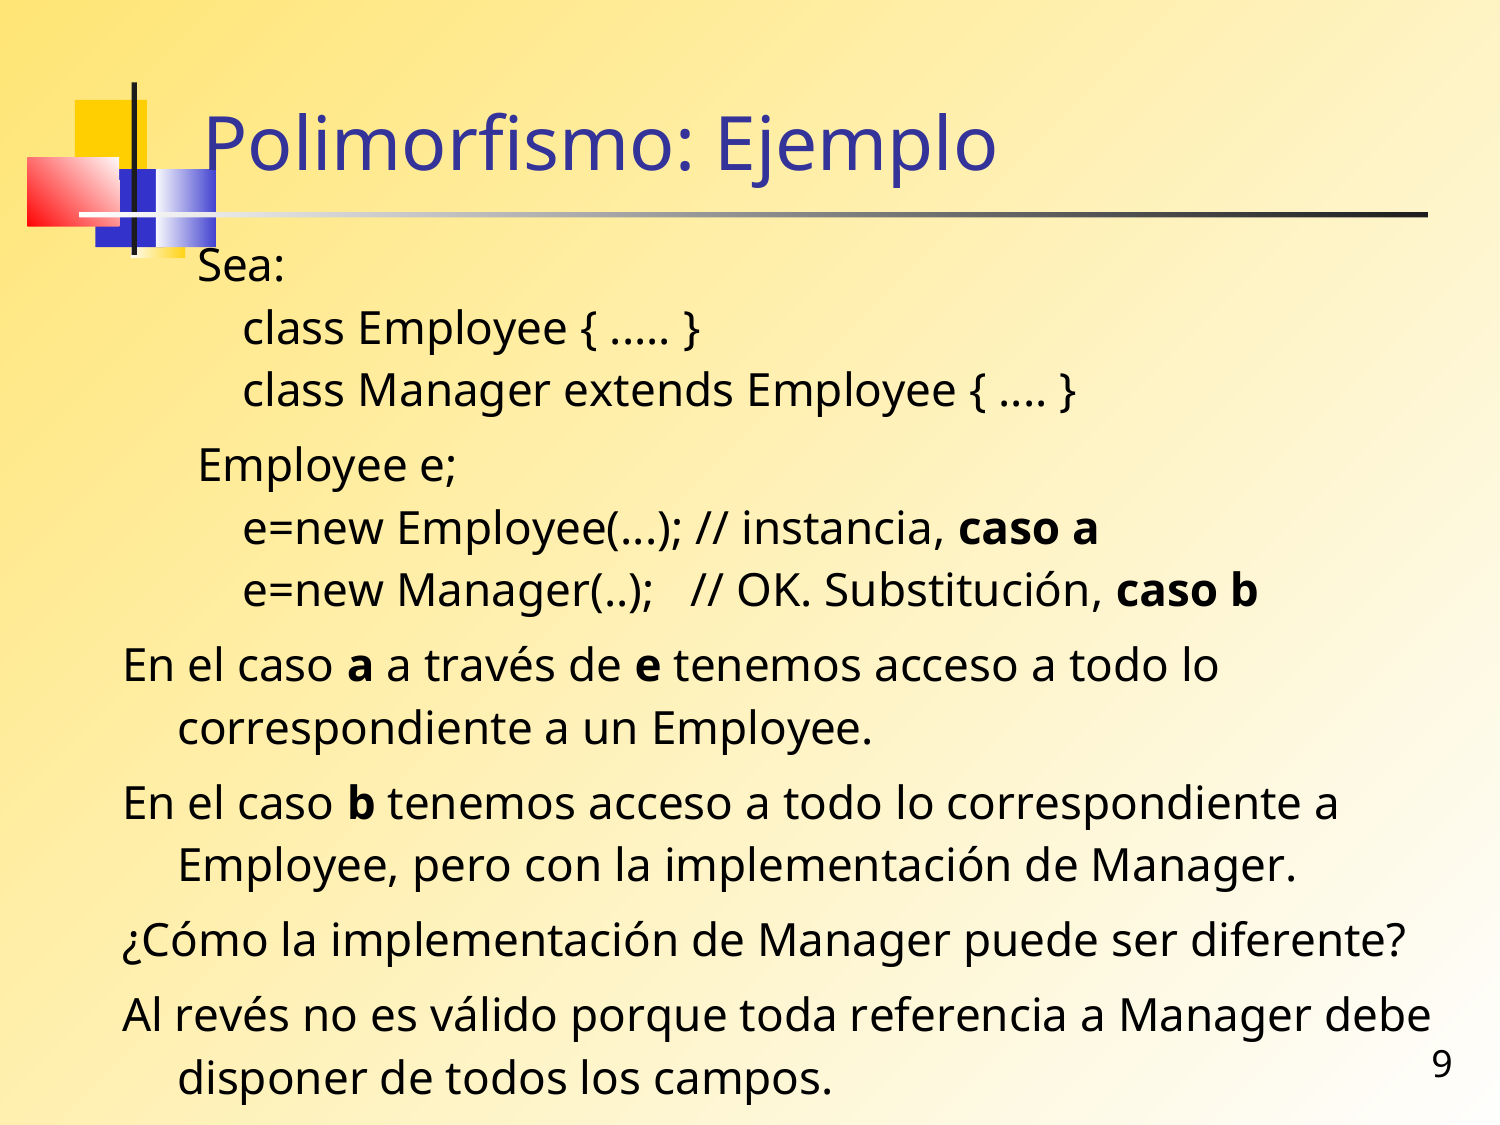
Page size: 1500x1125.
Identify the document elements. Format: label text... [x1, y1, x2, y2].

title Polimorfismo: Ejemplo [187, 37, 1466, 201]
list Sea: class Employee { ..... } class Manager extends Employee { .... } Employee e; e=new Employee(...); // instancia, caso a e=new Manager(..); // OK. Substitución, caso b En el caso a a través de e tenemos acceso a todo lo correspondiente a un Employee. En el caso b tenemos acceso a todo lo correspondiente a Employee, pero con la implementación de Manager. ¿Cómo la implementación de Manager puede ser diferente? Al revés no es válido porque toda referencia a Manager debe disponer de todos los campos. [107, 224, 1463, 1091]
